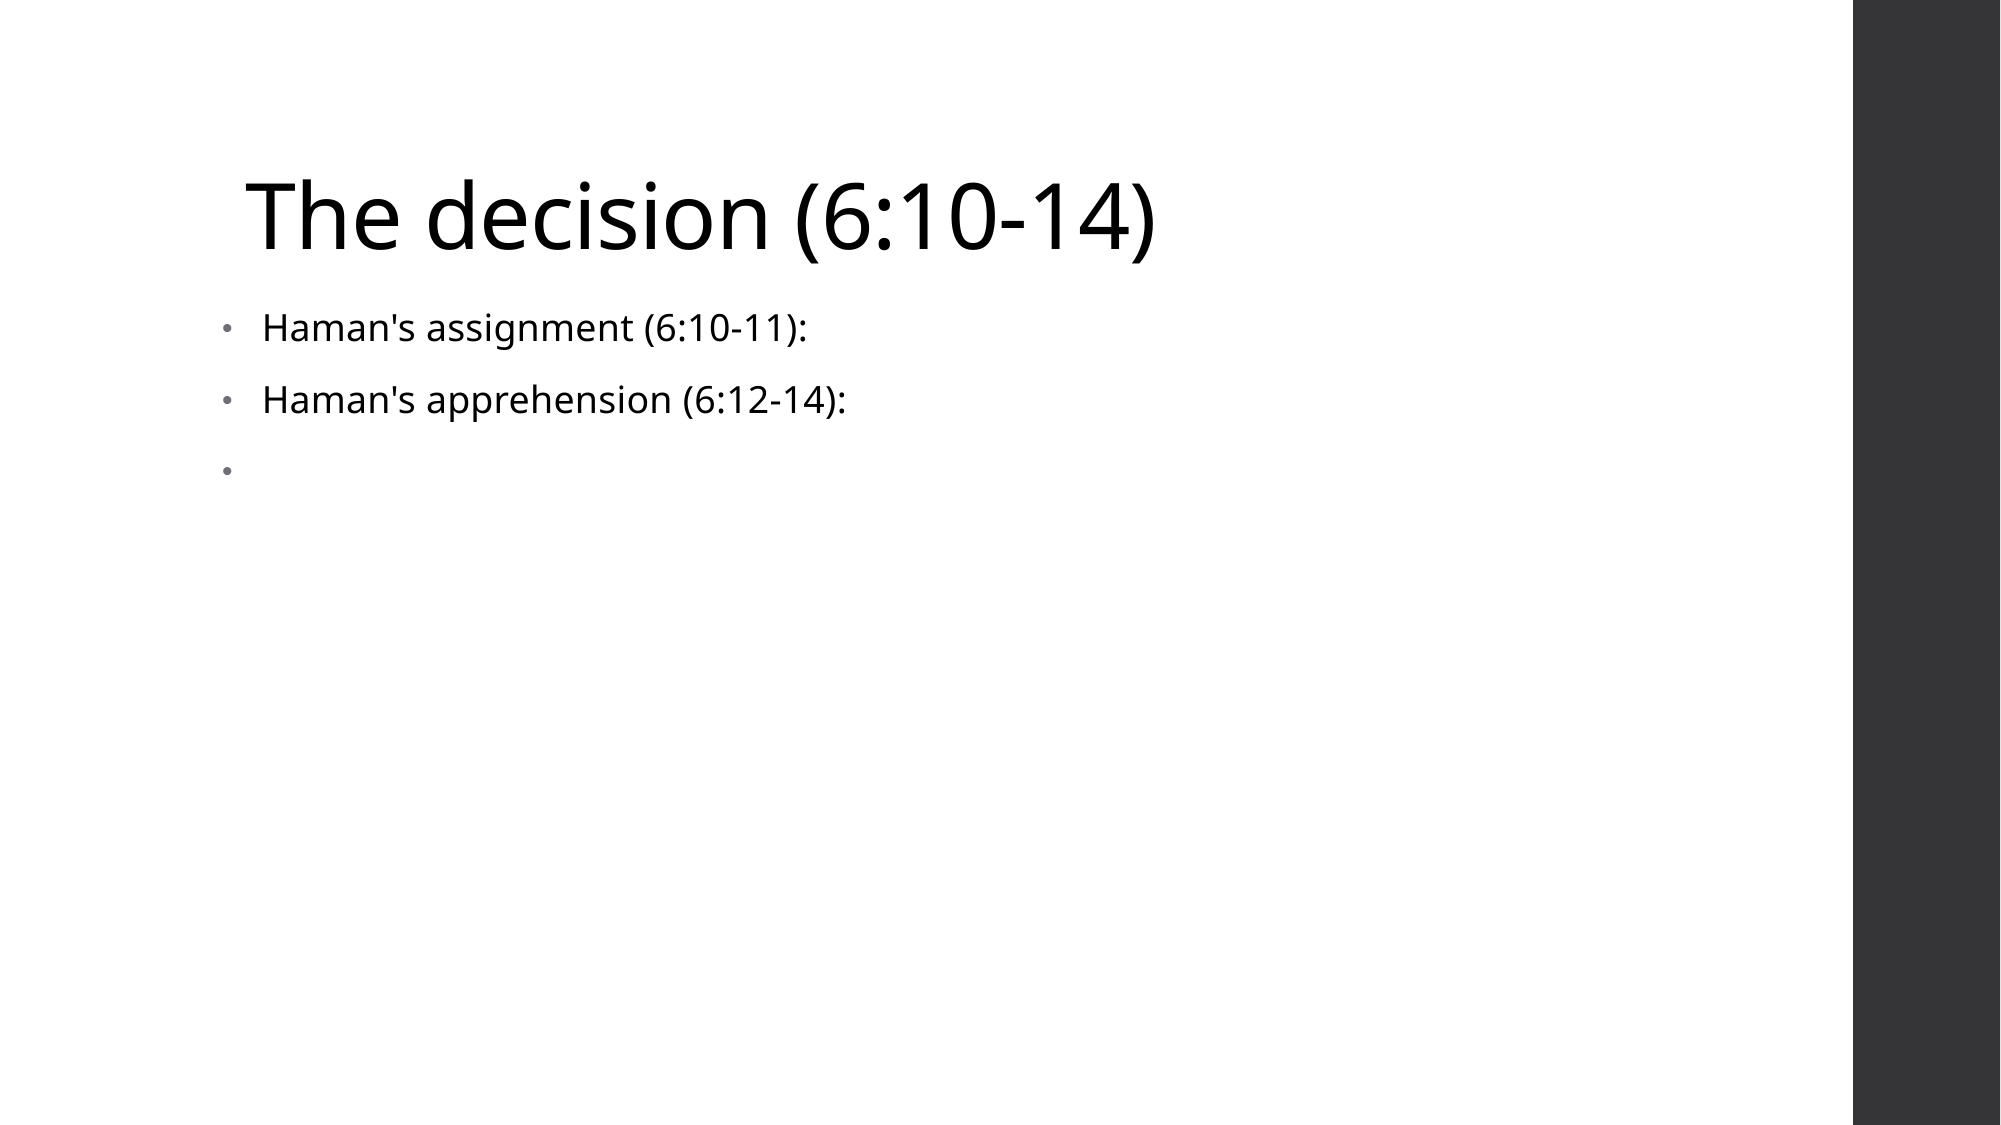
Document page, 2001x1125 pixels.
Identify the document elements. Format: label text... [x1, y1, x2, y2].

list Haman's assignment (6:10-11): Haman's apprehension (6:12-14): [206, 299, 1617, 1014]
title The decision (6:10-14) [206, 60, 1797, 278]
